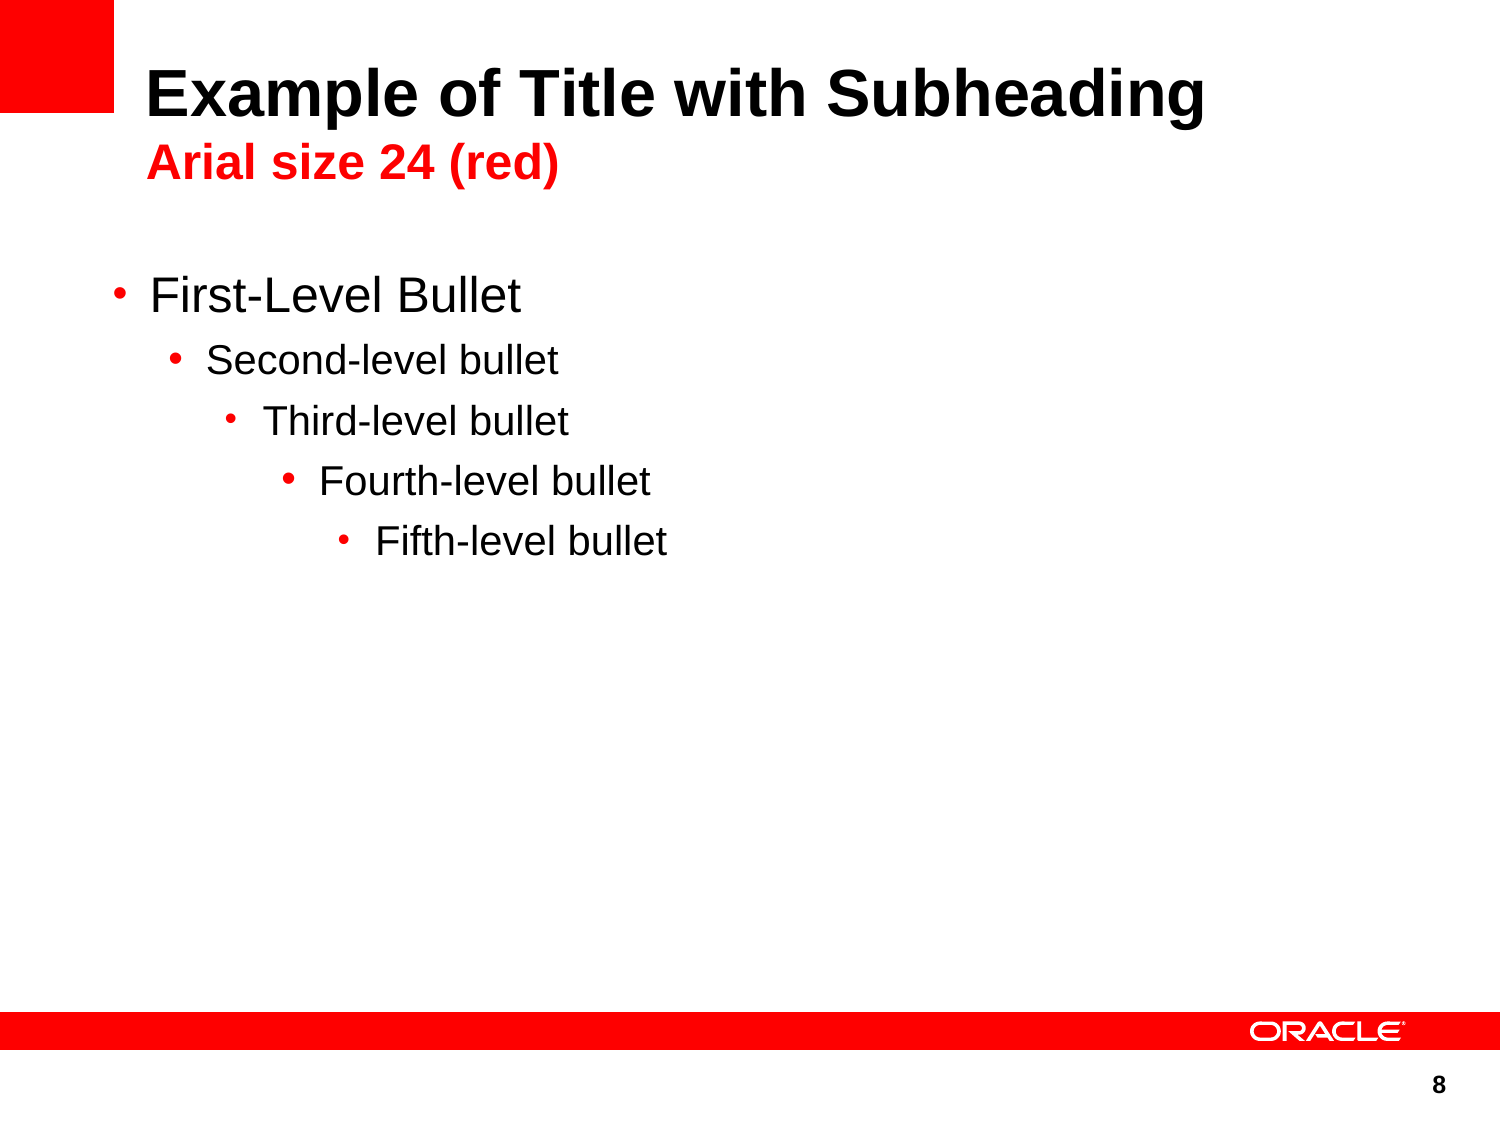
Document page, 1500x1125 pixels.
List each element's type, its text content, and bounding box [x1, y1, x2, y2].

title Example of Title with Subheading Arial size 24 (red) [145, 49, 1390, 205]
list First-Level Bullet Second-level bullet Third-level bullet Fourth-level bullet Fifth-level bullet [112, 262, 1349, 976]
picture [0, 0, 114, 113]
picture [0, 1012, 1500, 1050]
